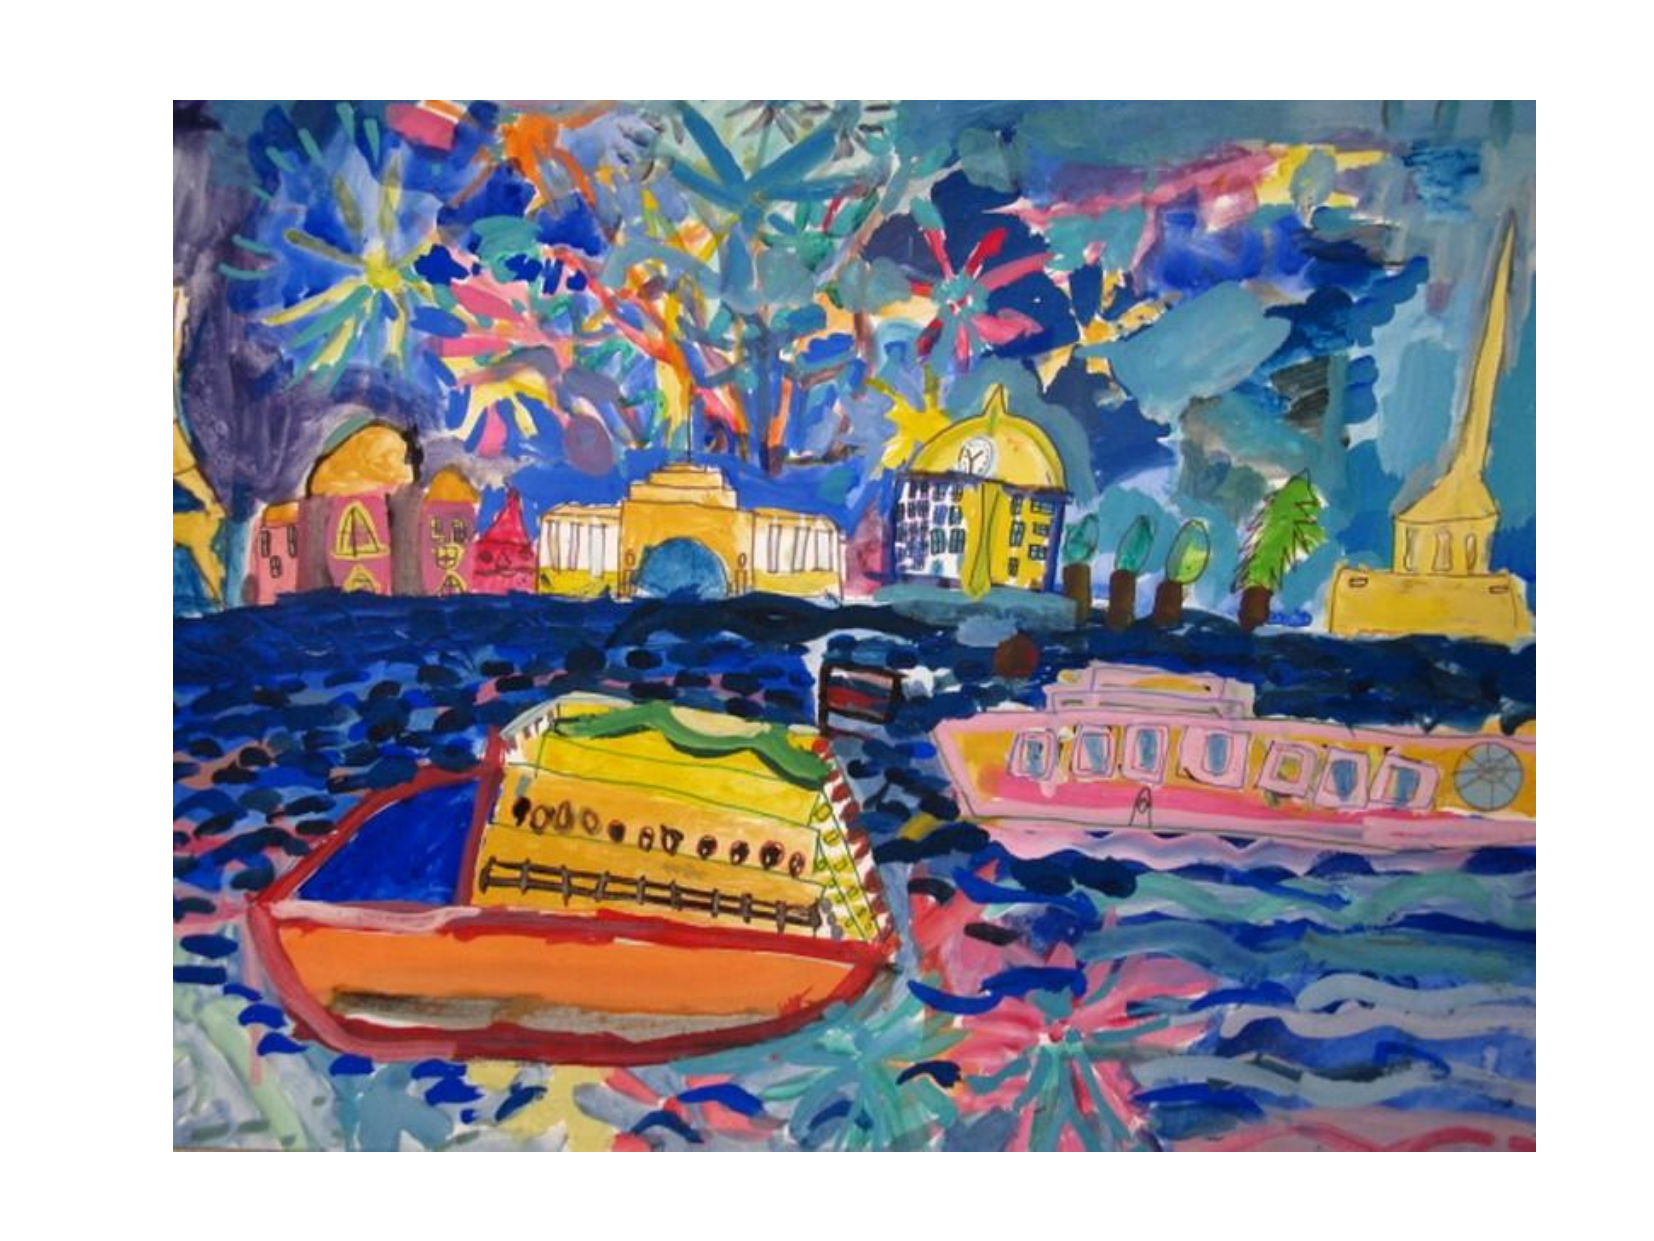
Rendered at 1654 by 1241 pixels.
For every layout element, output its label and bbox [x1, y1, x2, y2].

picture [173, 100, 1536, 1152]
